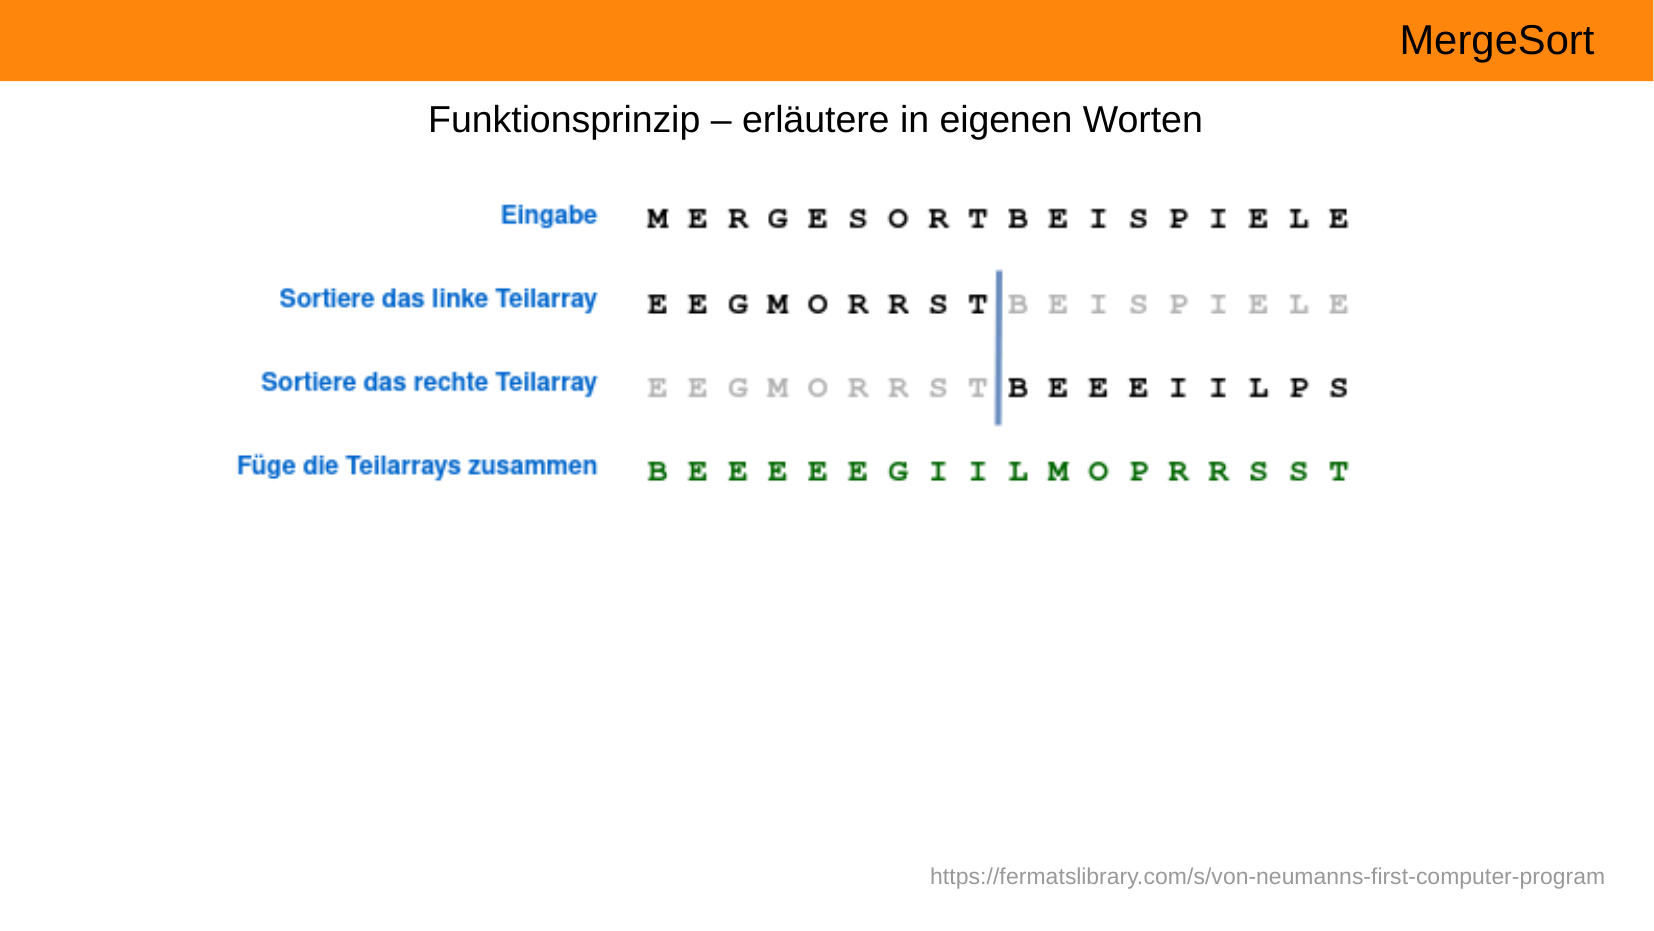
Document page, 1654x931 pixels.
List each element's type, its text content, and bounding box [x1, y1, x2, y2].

text_box https://fermatslibrary.com/s/von-neumanns-first-computer-program [915, 856, 1625, 914]
picture [206, 172, 1418, 502]
text_box Funktionsprinzip – erläutere in eigenen Worten [413, 90, 1241, 148]
title MergeSort [0, 0, 1654, 82]
